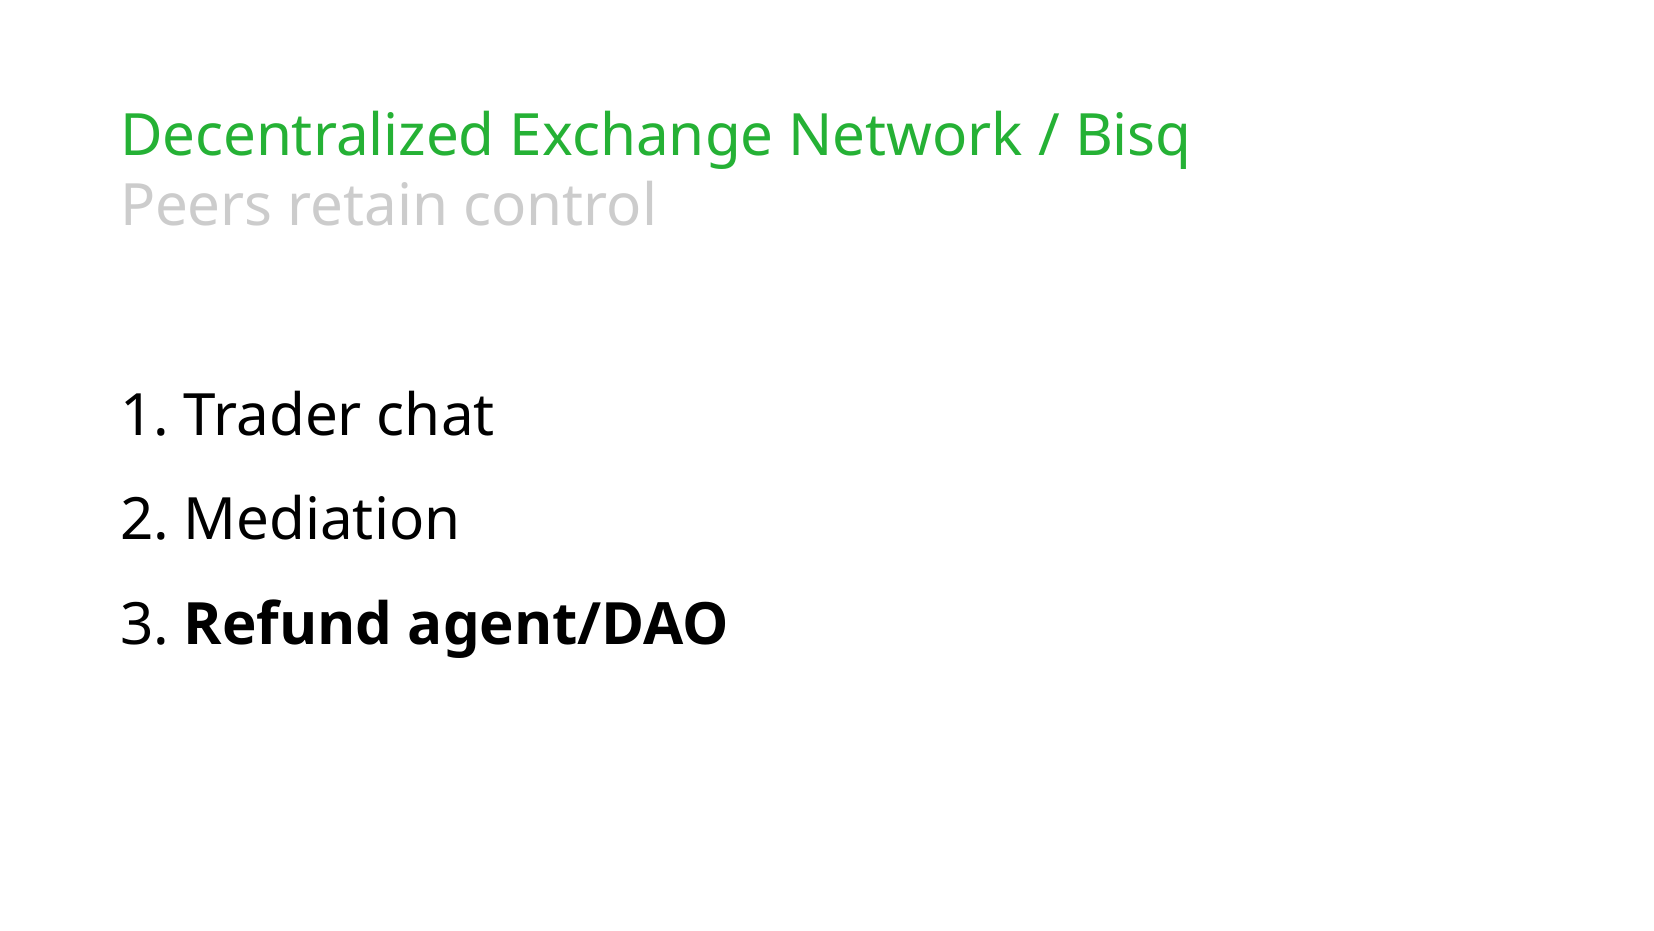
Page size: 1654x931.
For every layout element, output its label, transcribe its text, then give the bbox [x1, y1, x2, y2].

text_box Decentralized Exchange Network / Bisq Peers retain control 1. Trader chat 2. Mediation 3. Refund agent/DAO [105, 81, 1531, 864]
